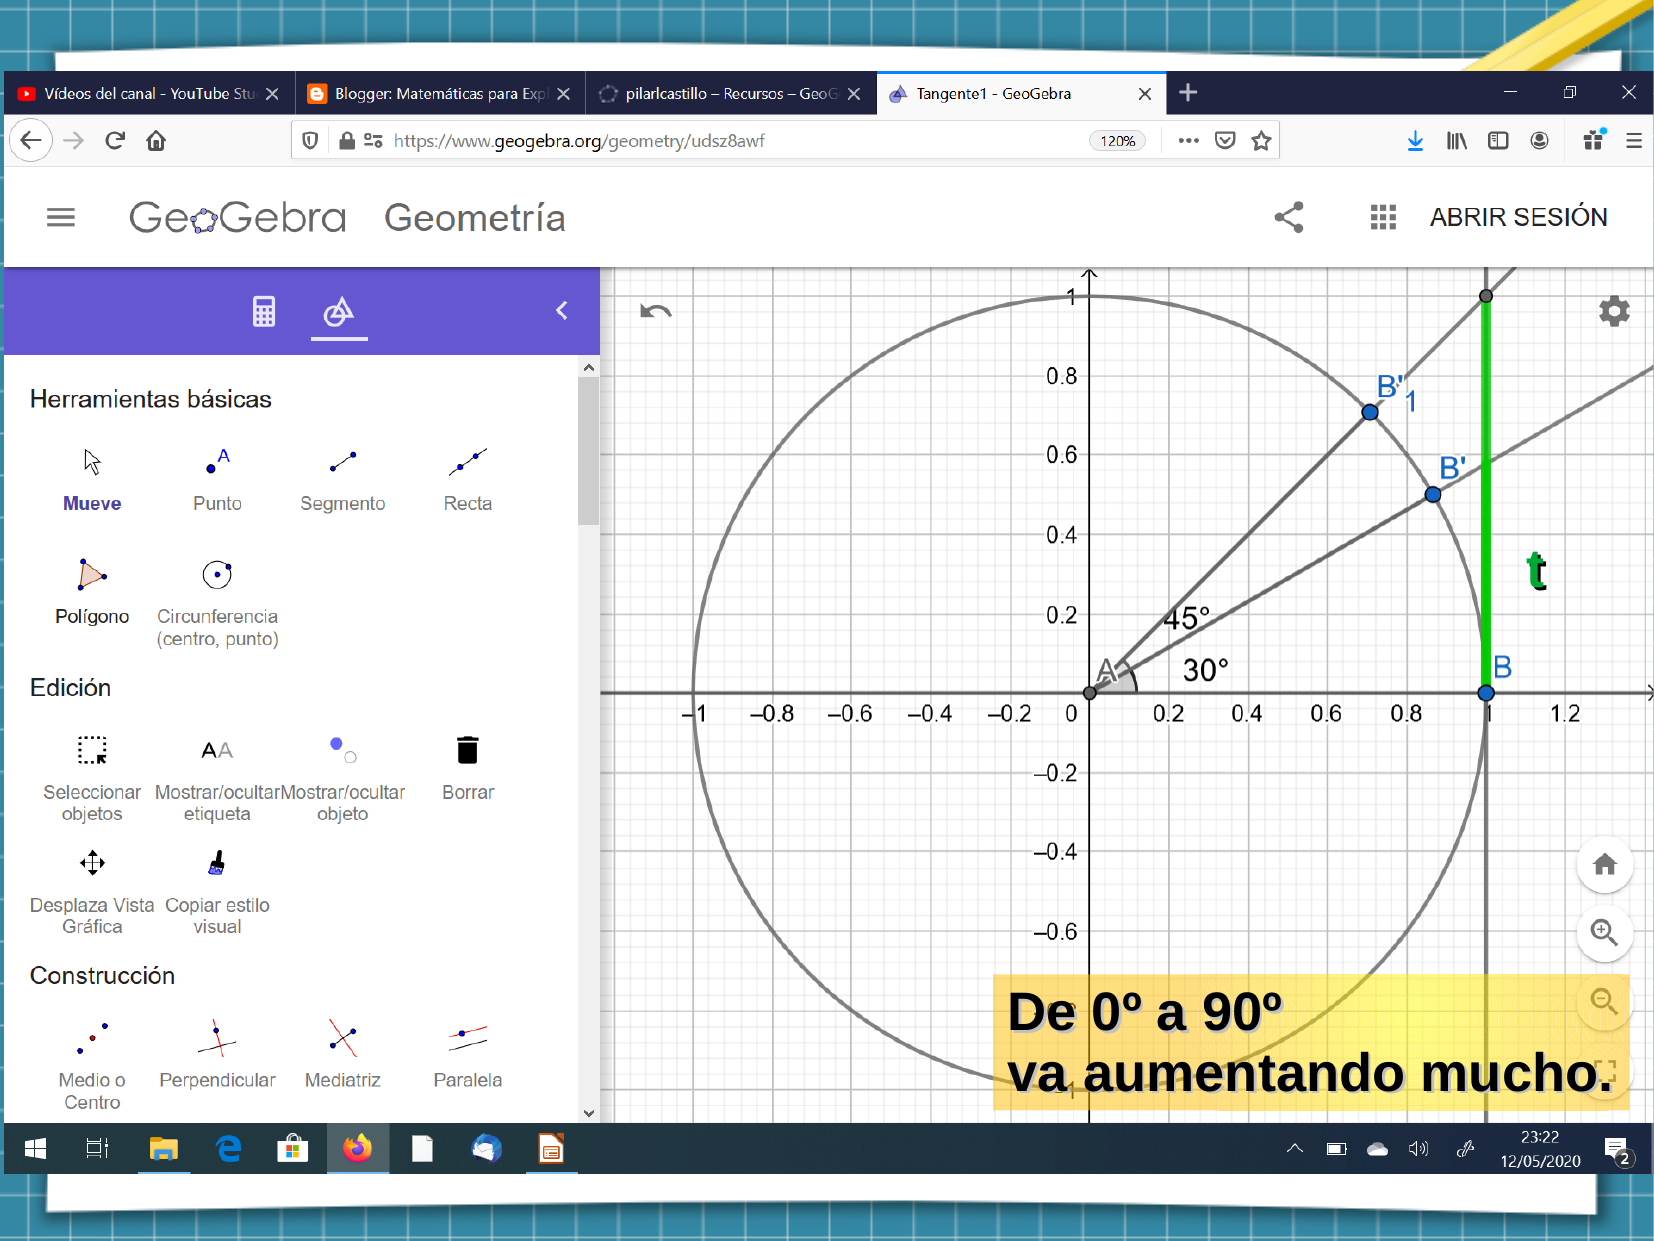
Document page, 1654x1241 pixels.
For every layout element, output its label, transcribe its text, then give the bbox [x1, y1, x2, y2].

picture [0, 0, 1654, 1241]
text_box t [1511, 531, 1654, 668]
text_box De 0º a 90º va aumentando mucho. [993, 974, 1630, 1111]
